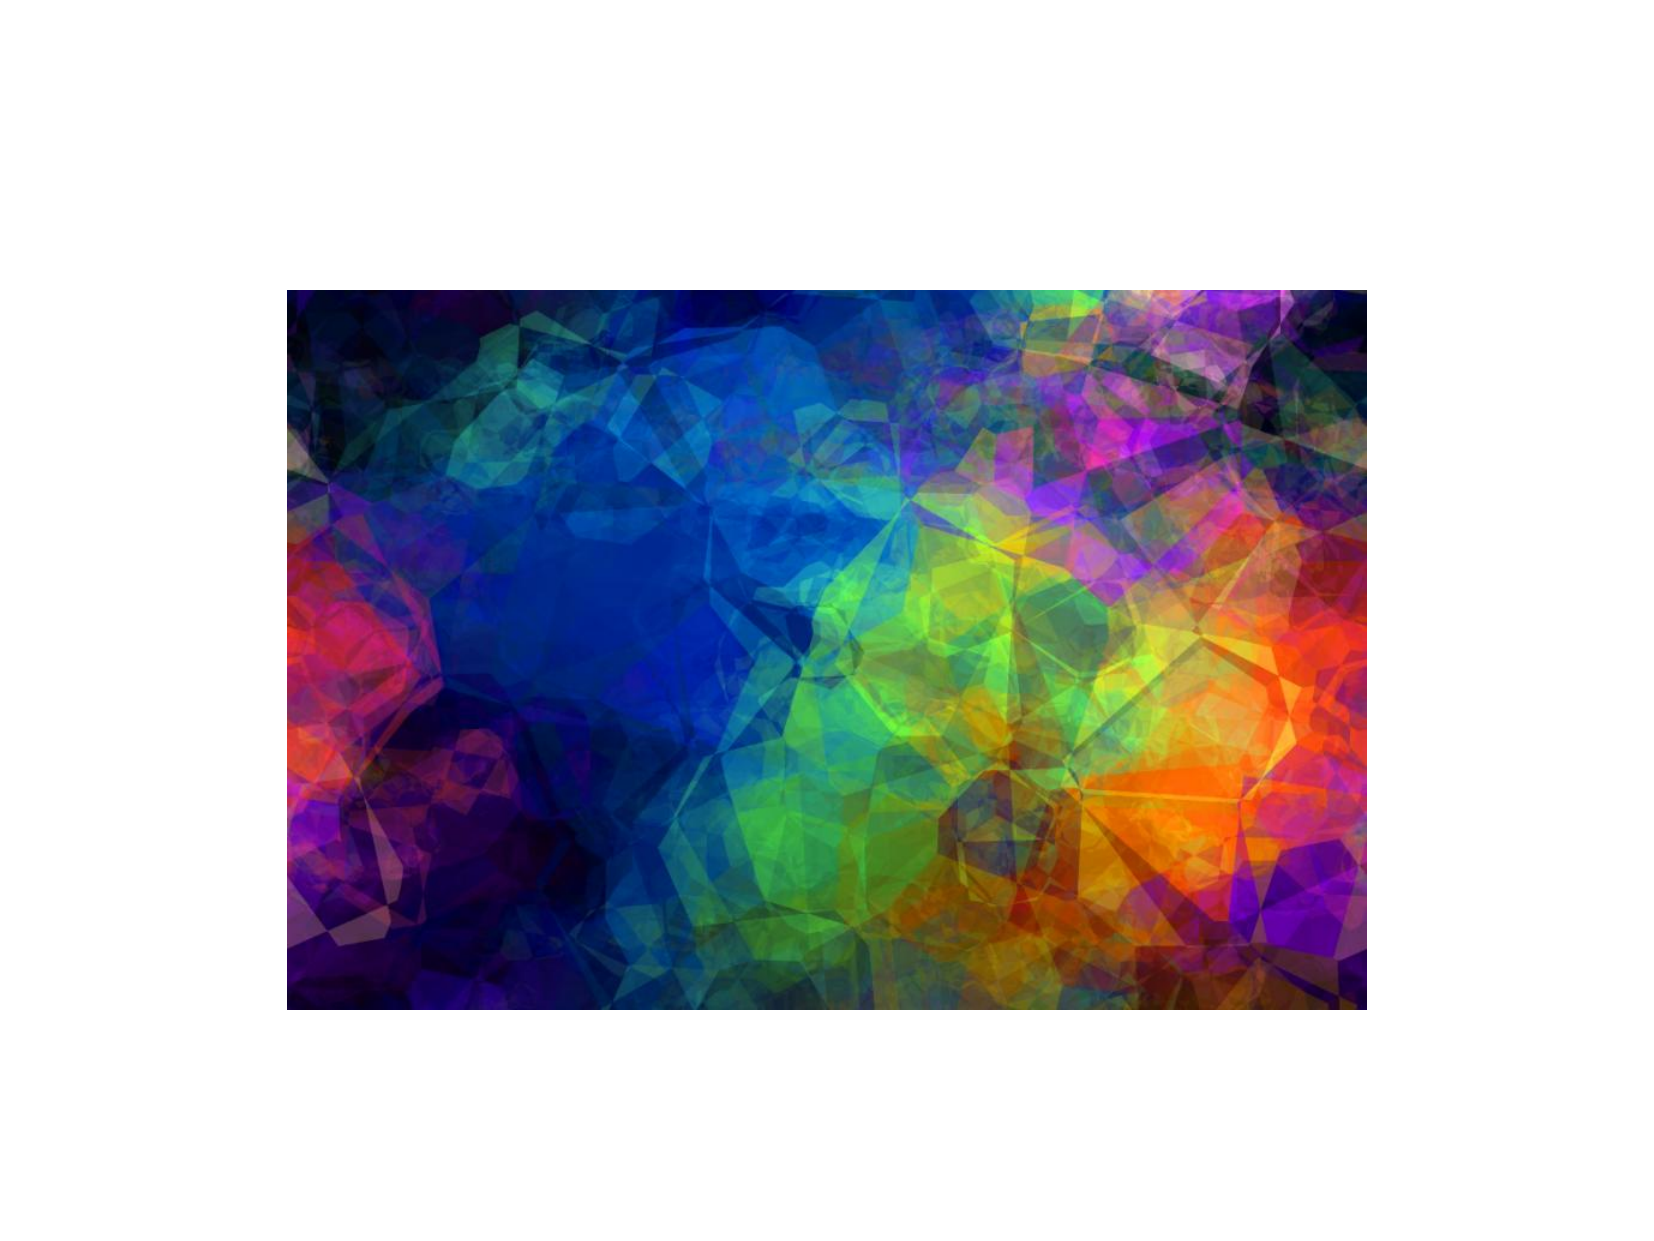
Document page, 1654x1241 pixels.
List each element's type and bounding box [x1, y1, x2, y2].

picture [287, 290, 1367, 1010]
